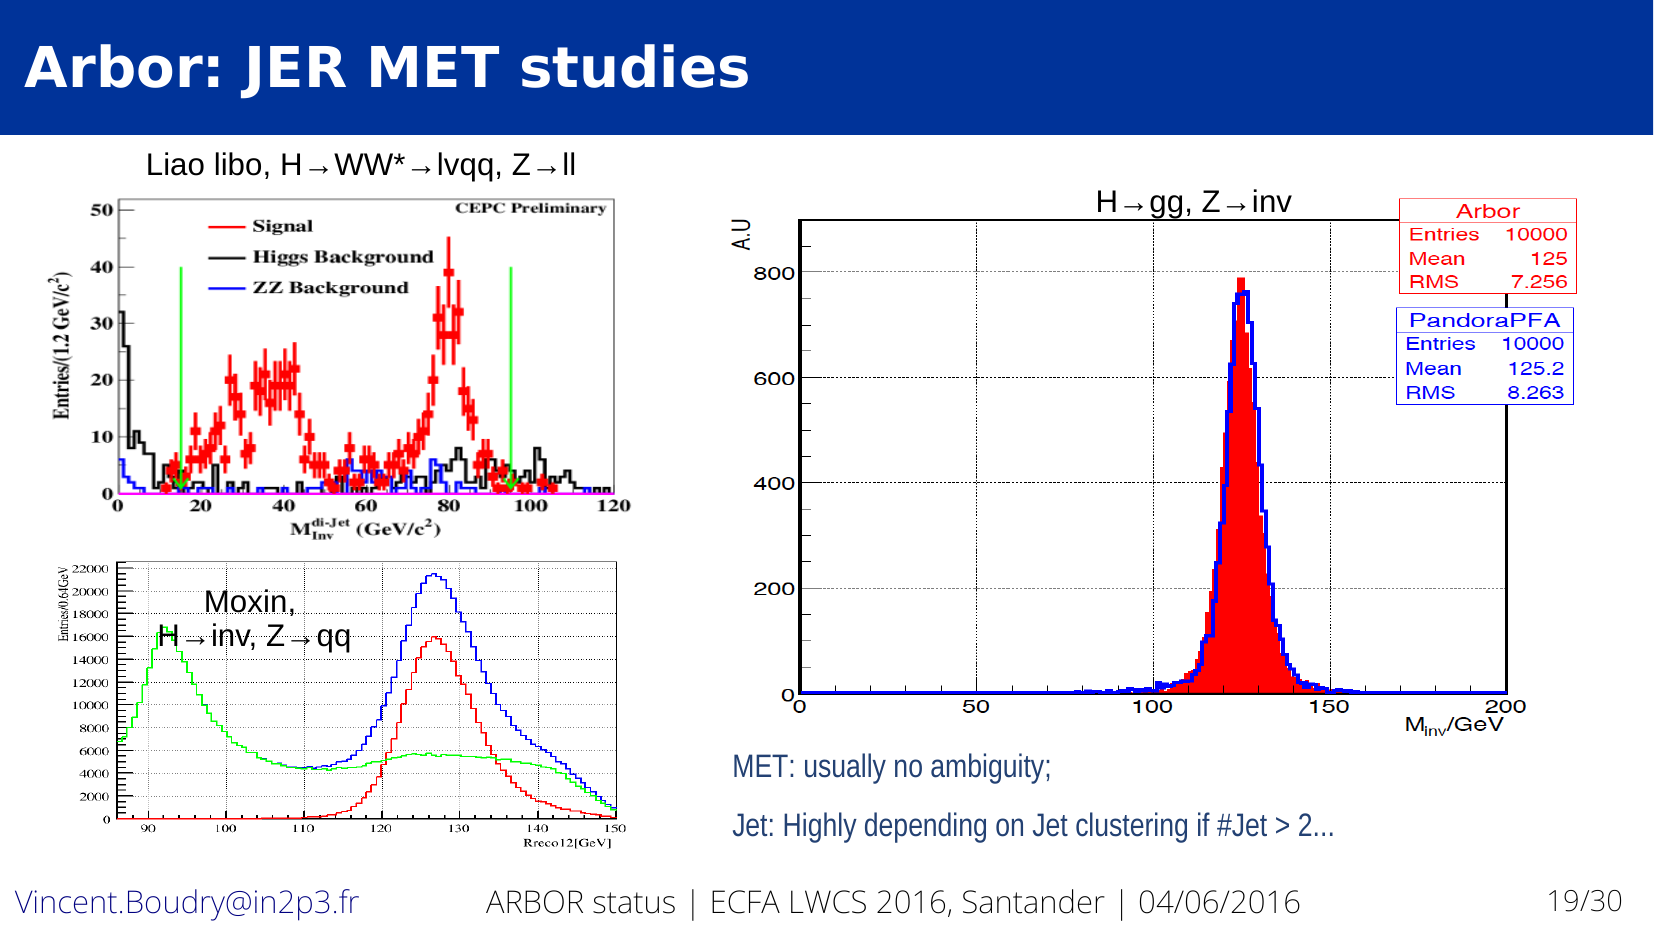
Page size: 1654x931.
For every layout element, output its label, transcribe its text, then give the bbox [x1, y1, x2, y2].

picture [713, 183, 1600, 750]
text_box Liao libo, H→WW*→lvqq, Z→ll [131, 139, 590, 190]
list MET: usually no ambiguity; Jet: Highly depending on Jet clustering if #Jet > 2... [732, 747, 1651, 844]
text_box H→gg, Z→inv [1080, 176, 1307, 227]
title Arbor: JER MET studies [24, 12, 1635, 124]
picture [28, 178, 646, 856]
text_box Moxin, H→inv, Z→qq [142, 576, 366, 661]
